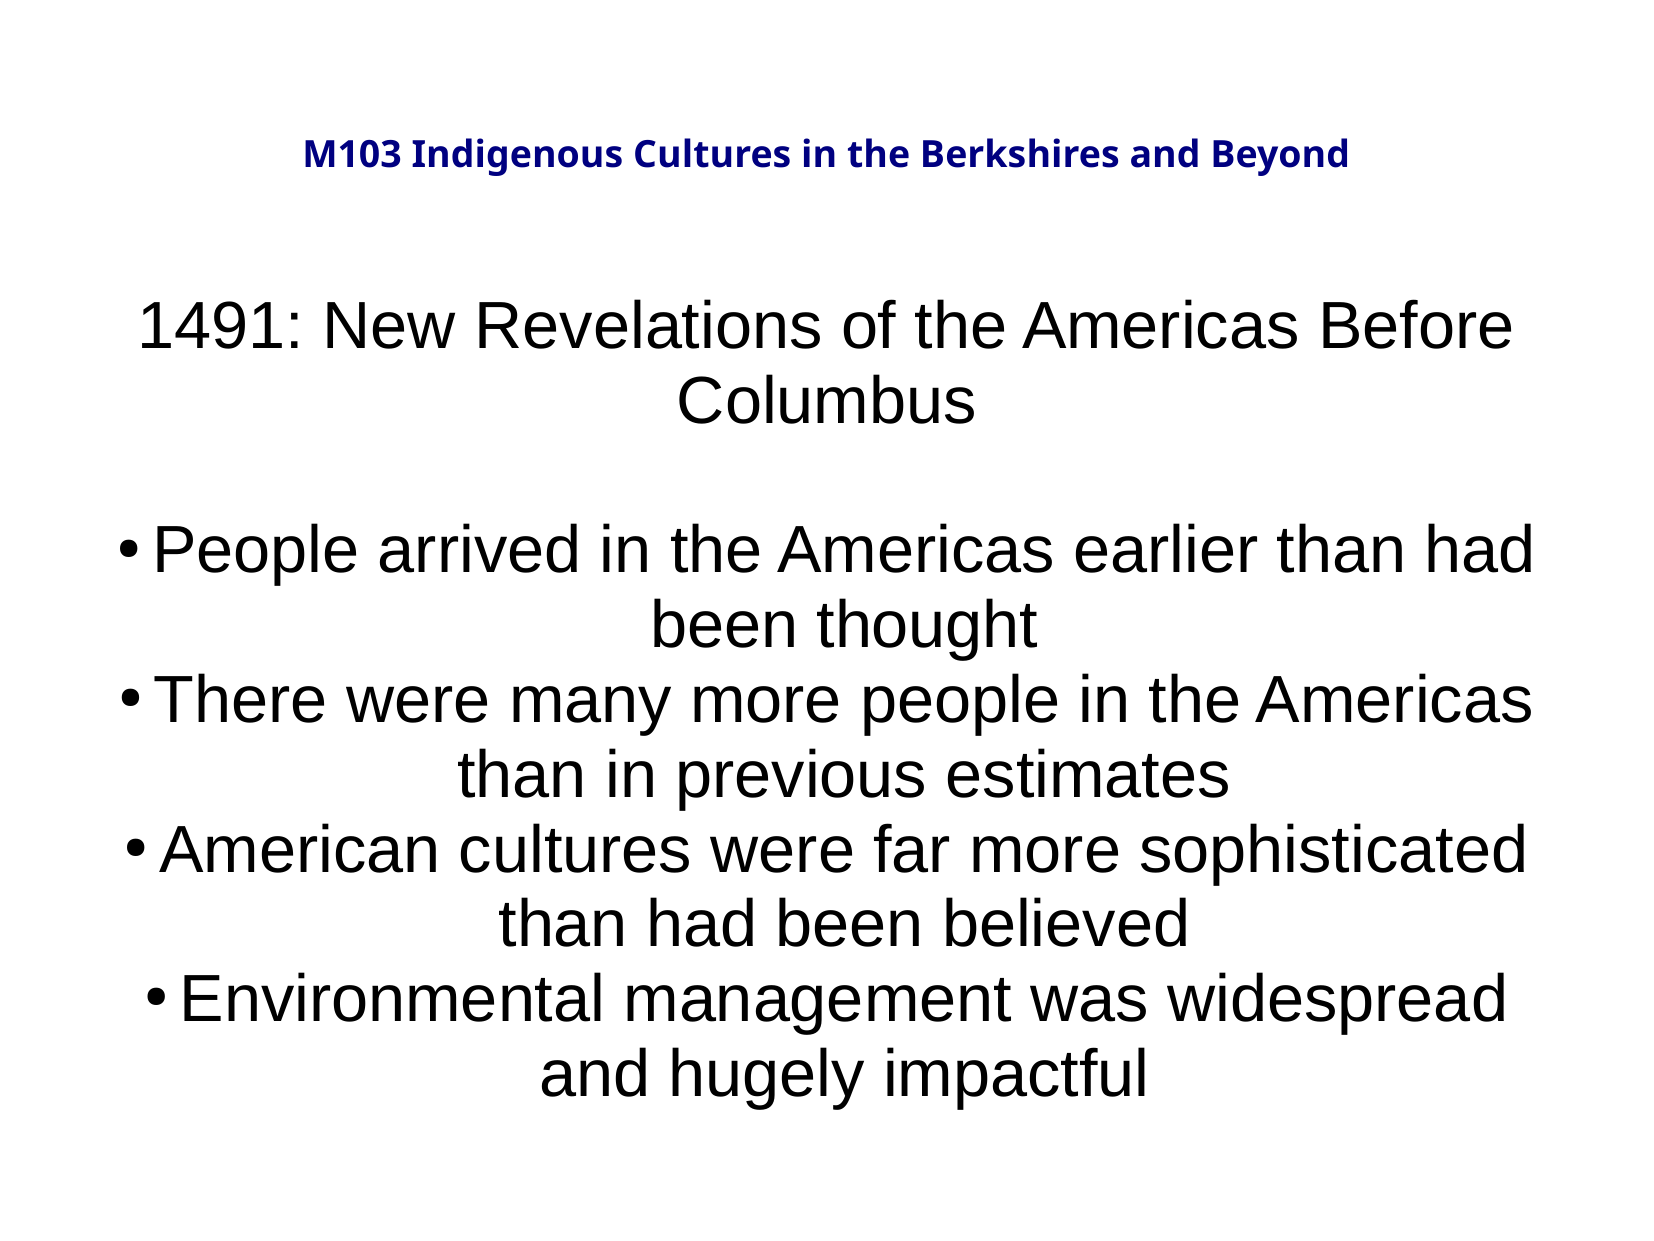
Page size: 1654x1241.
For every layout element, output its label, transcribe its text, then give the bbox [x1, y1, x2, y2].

subtitle 1491: New Revelations of the Americas Before Columbus People arrived in the Americas earlier than had been thought There were many more people in the Americas than in previous estimates American cultures were far more sophisticated than had been believed Environmental management was widespread and hugely impactful [82, 288, 1571, 1111]
title M103 Indigenous Cultures in the Berkshires and Beyond [82, 49, 1571, 257]
